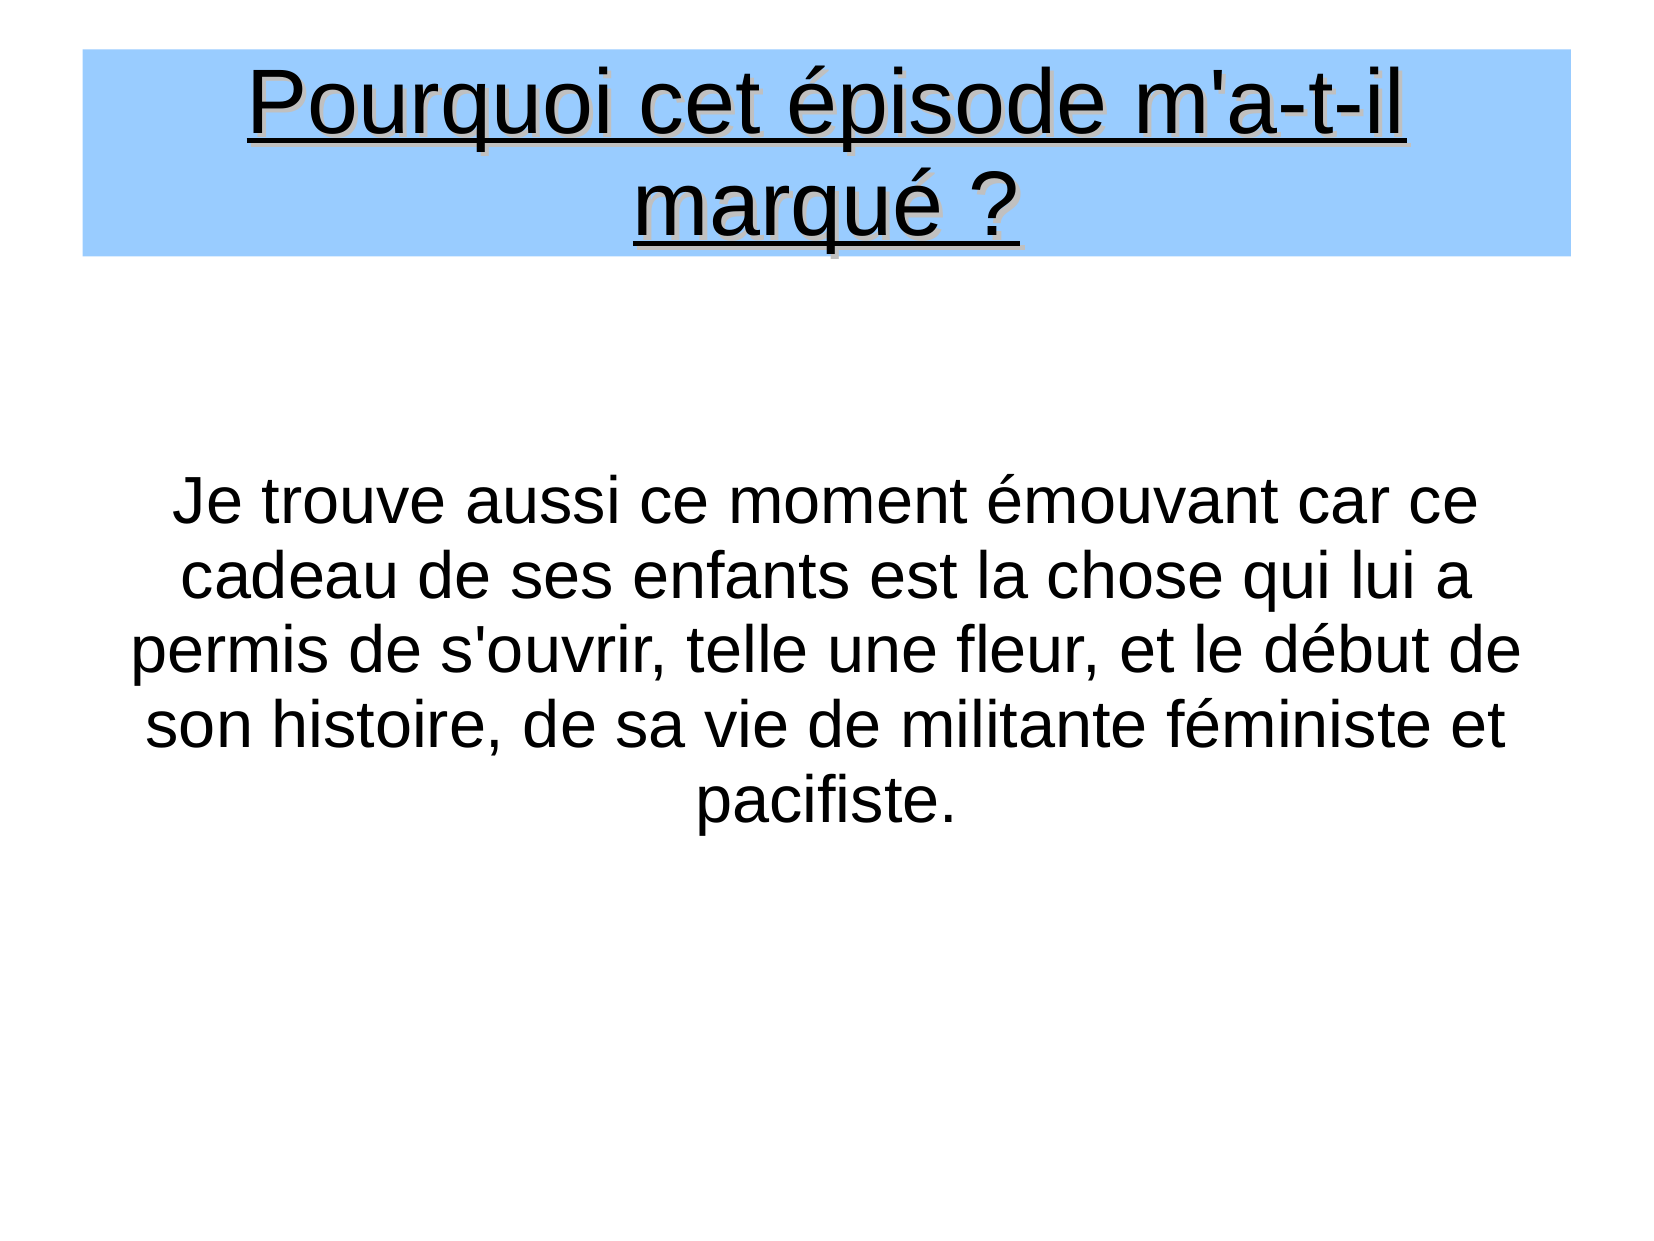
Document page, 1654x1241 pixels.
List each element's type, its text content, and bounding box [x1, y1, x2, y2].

subtitle Je trouve aussi ce moment émouvant car ce cadeau de ses enfants est la chose qui lui a permis de s'ouvrir, telle une fleur, et le début de son histoire, de sa vie de militante féministe et pacifiste. [82, 290, 1571, 1010]
title Pourquoi cet épisode m'a-t-il marqué ? [82, 49, 1571, 257]
